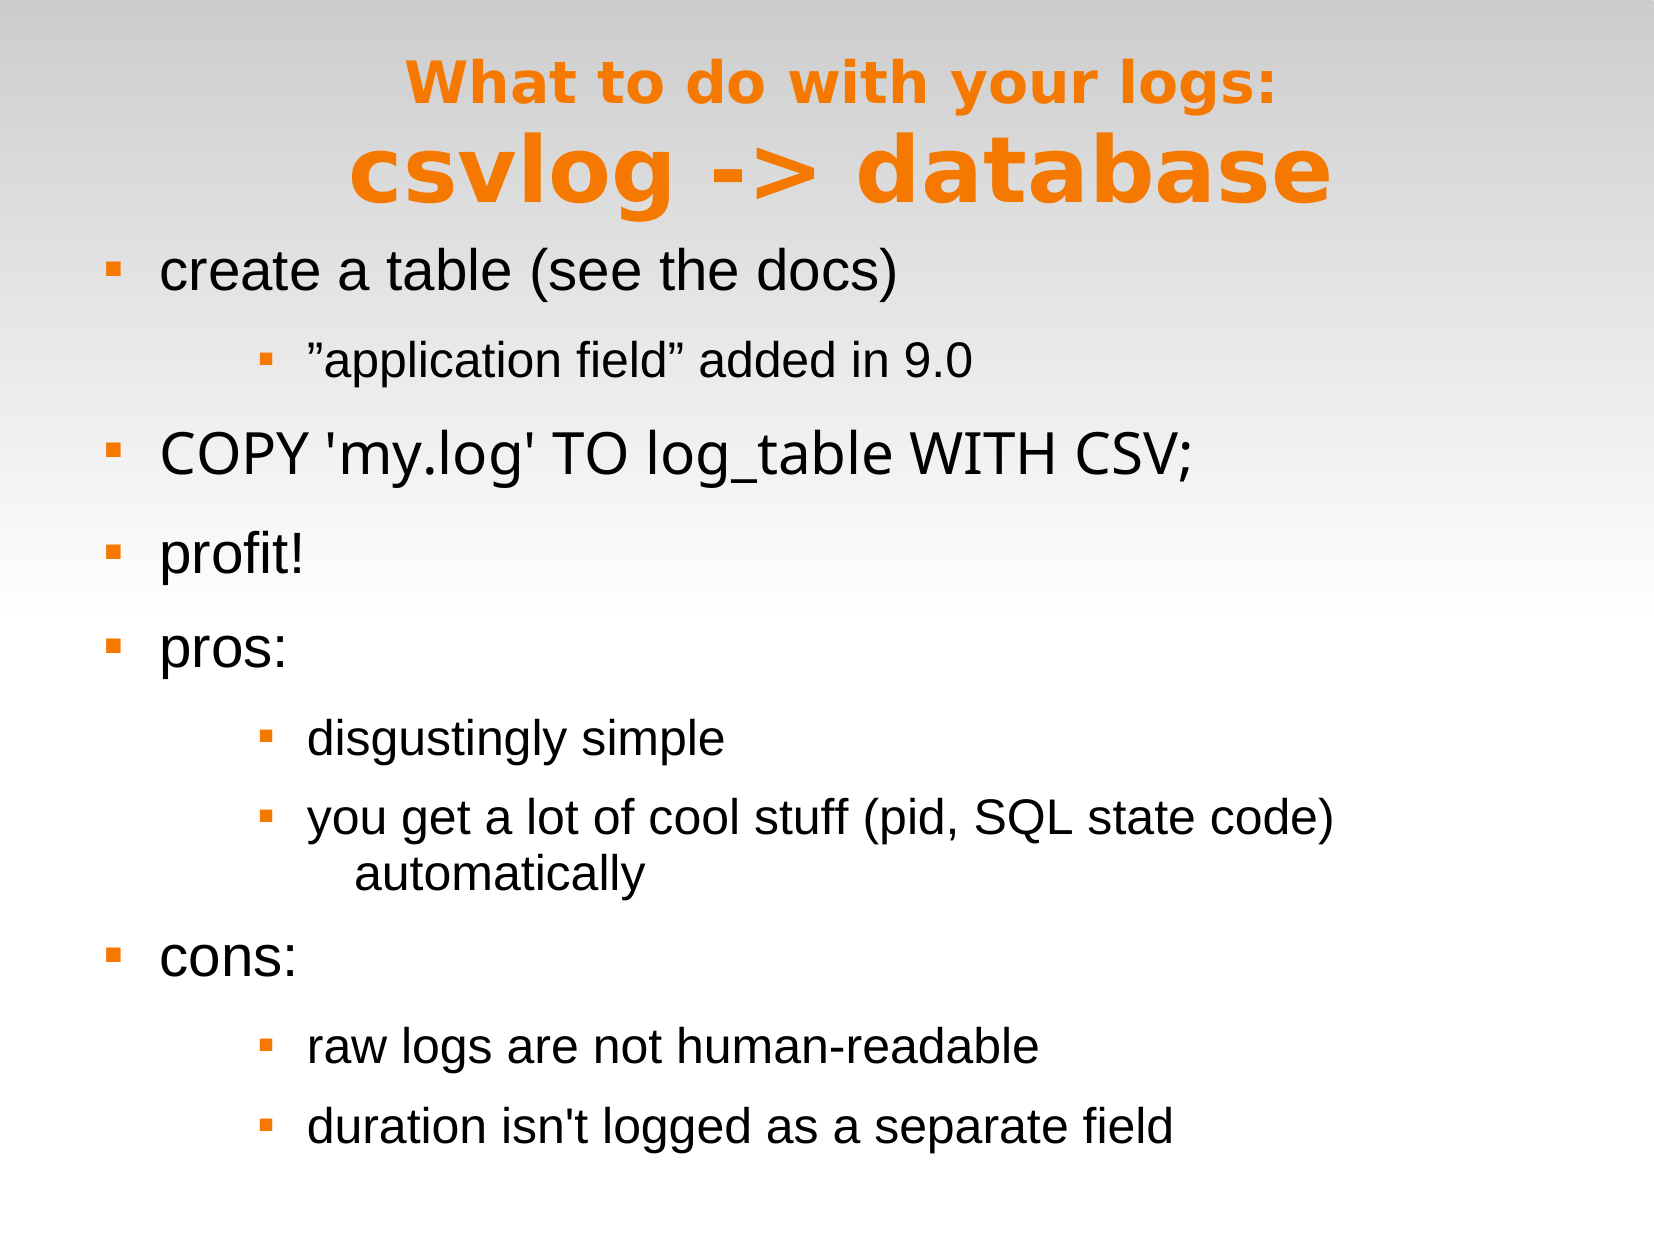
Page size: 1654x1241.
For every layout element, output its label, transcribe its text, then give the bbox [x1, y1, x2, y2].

title What to do with your logs: csvlog -> database [112, 49, 1571, 226]
list create a table (see the docs) ”application field” added in 9.0 COPY 'my.log' TO log_table WITH CSV; profit! pros: disgustingly simple you get a lot of cool stuff (pid, SQL state code) automatically cons: raw logs are not human-readable duration isn't logged as a separate field [70, 238, 1559, 1134]
